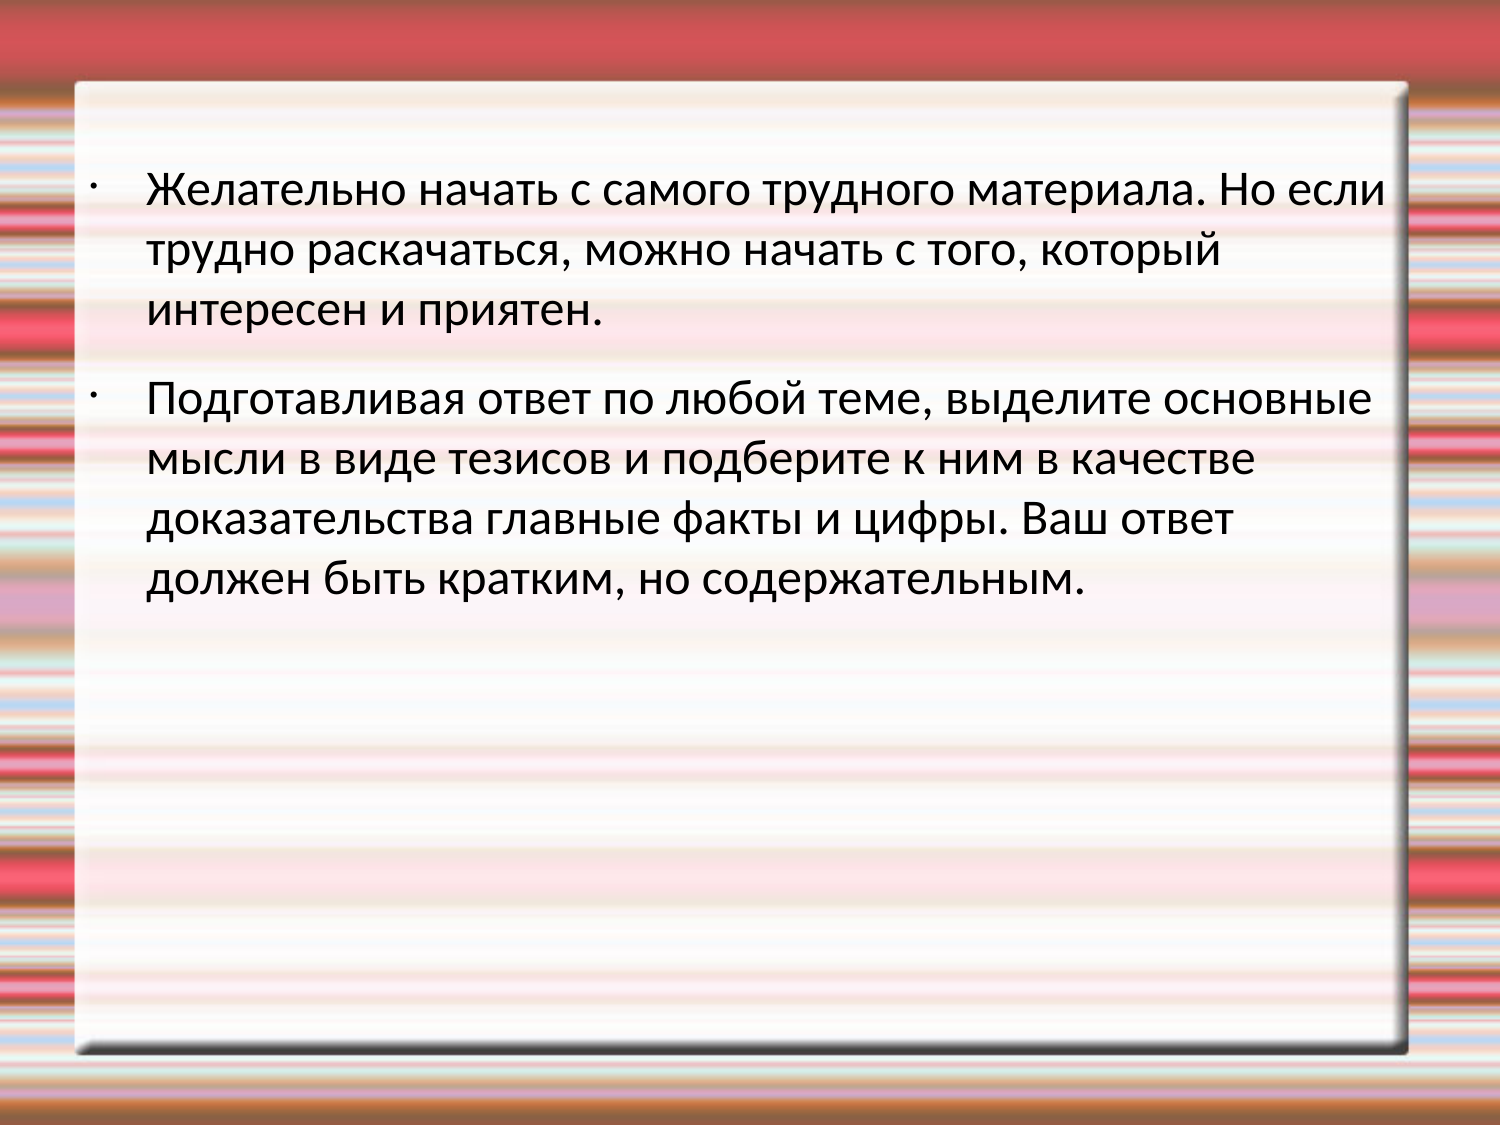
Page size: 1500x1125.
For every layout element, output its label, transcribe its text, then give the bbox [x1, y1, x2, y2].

picture [0, 0, 1500, 1125]
list Желательно начать с самого трудного материала. Но если трудно раскачаться, можно начать с того, который интересен и приятен. Подготавливая ответ по любой теме, выделите основные мысли в виде тезисов и подберите к ним в качестве доказательства главные факты и цифры. Ваш ответ должен быть кратким, но содержательным. [75, 58, 1425, 914]
